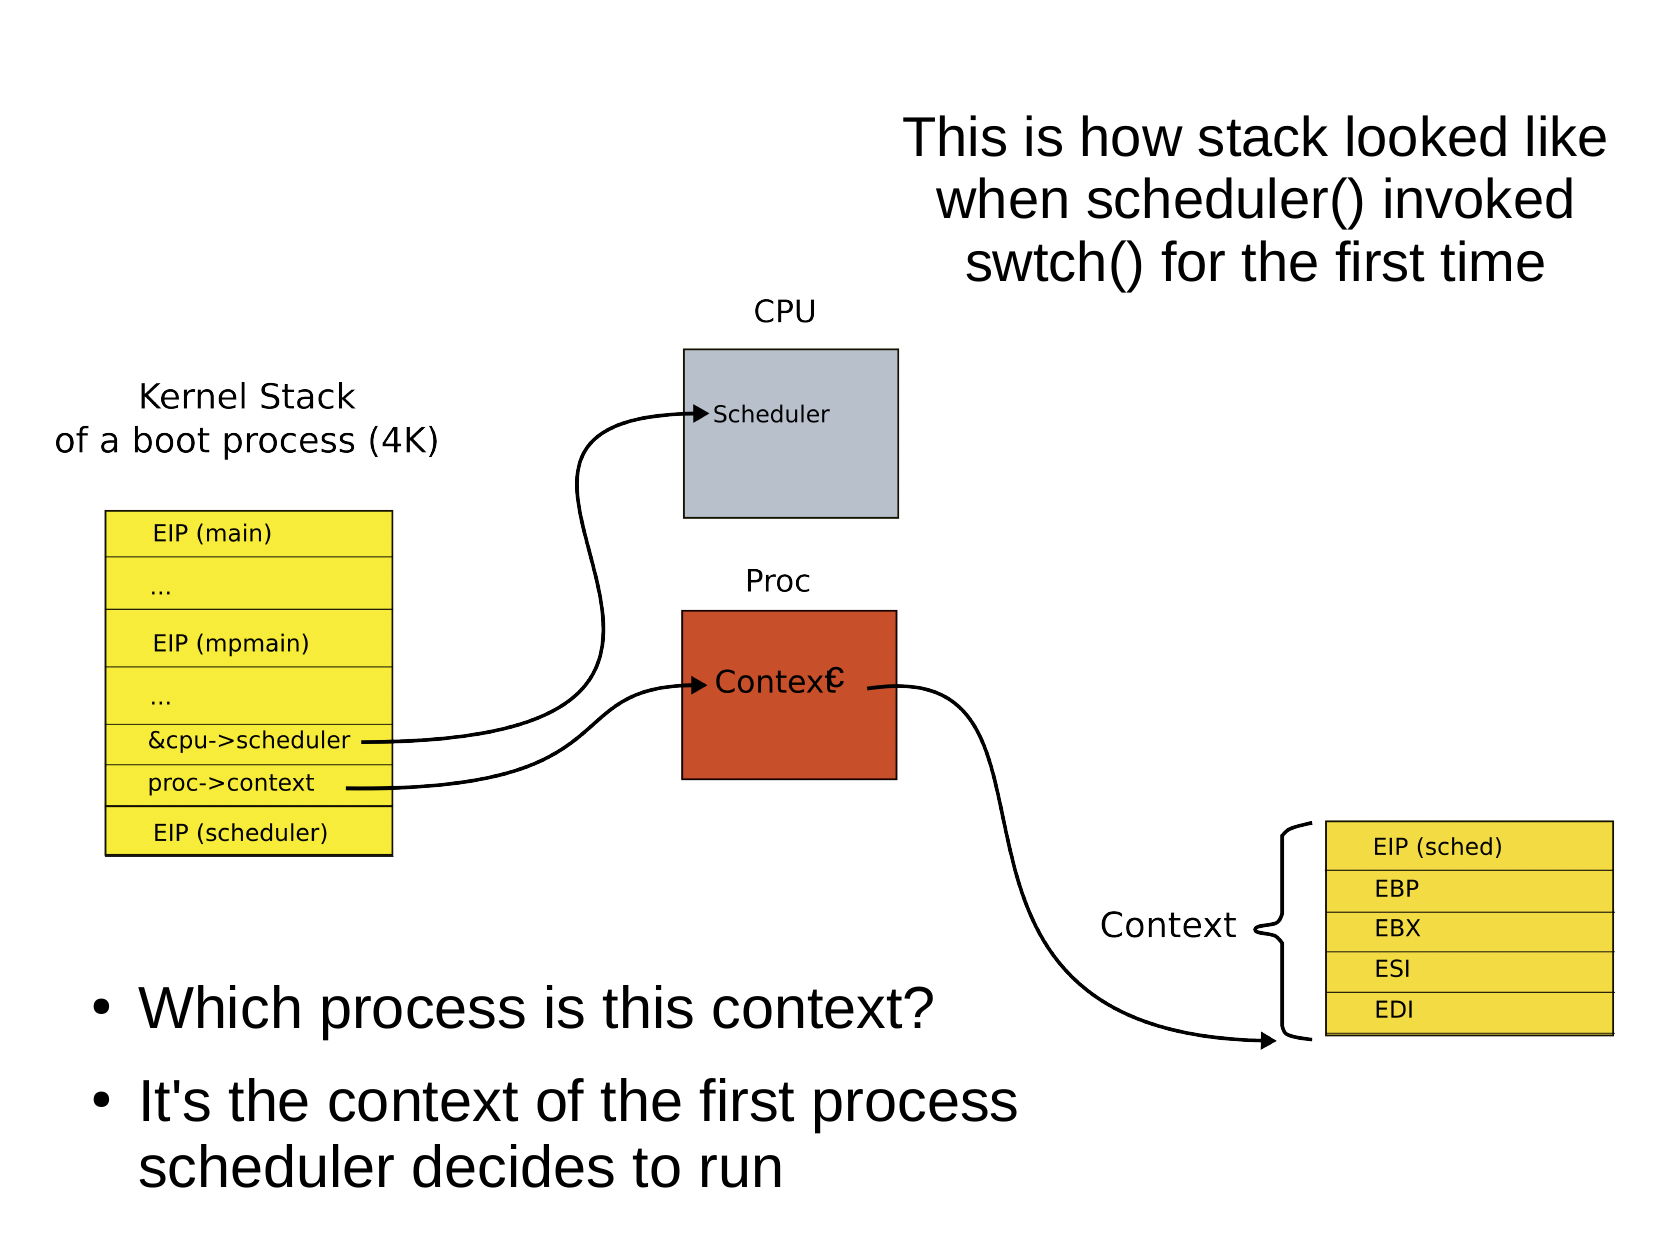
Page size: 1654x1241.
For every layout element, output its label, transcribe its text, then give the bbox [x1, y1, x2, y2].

list Which process is this context? It's the context of the first process scheduler decides to run [75, 1050, 1126, 1201]
picture [56, 299, 1615, 1050]
list This is how stack looked like when scheduler() invoked swtch() for the first time [900, 105, 1613, 299]
